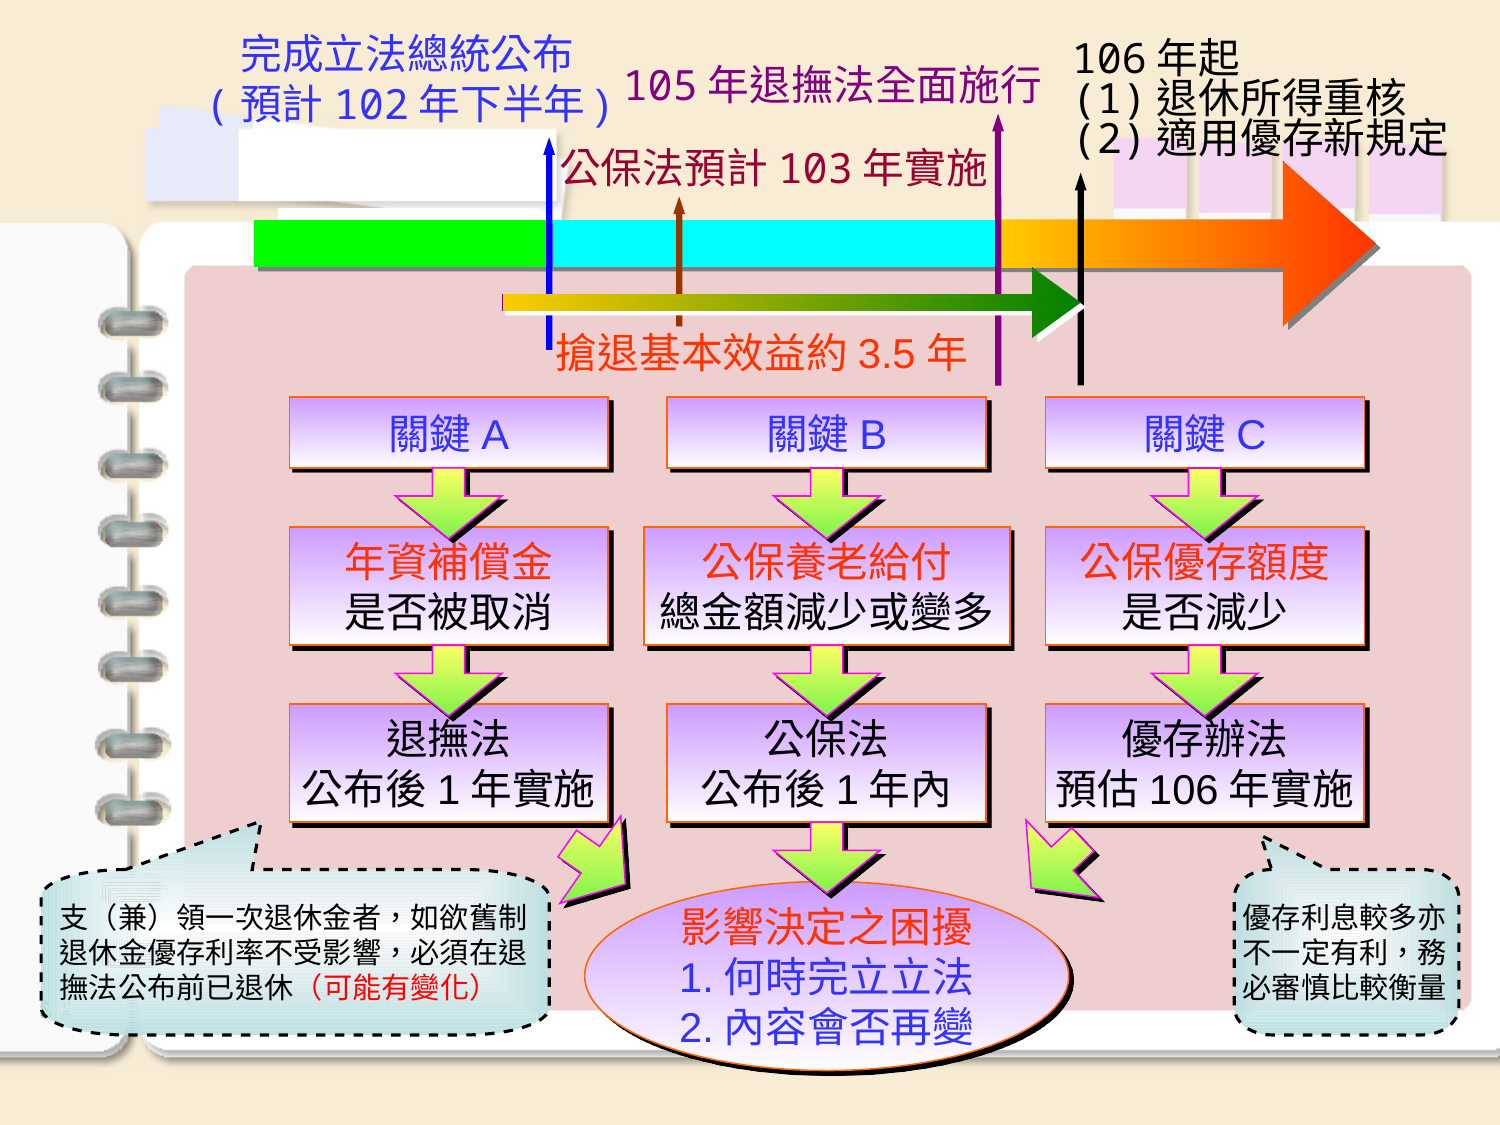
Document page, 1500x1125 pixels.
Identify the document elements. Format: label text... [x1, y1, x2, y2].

text_box [395, 645, 502, 717]
text_box 完成立法總統公布 (預計102年下半年) [278, 19, 538, 137]
text_box 優存辦法 預估106年實施 [1045, 704, 1364, 822]
text_box 關鍵A [289, 397, 608, 468]
text_box 105年退撫法全面施行 [596, 55, 1069, 114]
text_box 106年起 (1)退休所得重核 (2)適用優存新規定 [1057, 19, 1435, 184]
text_box 搶退基本效益約3.5年 [549, 318, 974, 385]
text_box 公保法預計103年實施 [550, 137, 994, 196]
text_box [254, 208, 546, 267]
text_box [773, 822, 880, 894]
text_box [501, 219, 1081, 338]
text_box [1025, 820, 1099, 898]
text_box [553, 220, 676, 267]
text_box 年資補償金 是否被取消 [289, 527, 608, 645]
text_box 關鍵C [1046, 397, 1364, 468]
text_box 關鍵B [667, 397, 986, 468]
text_box [683, 220, 995, 267]
text_box [773, 645, 880, 717]
text_box [1151, 645, 1258, 717]
text_box 公保法預計103年實施 [1002, 137, 1010, 196]
text_box 支（兼）領一次退休金者，如欲舊制退休金優存利率不受影響，必須在退撫法公布前已退休（可能有變化） [41, 821, 550, 1035]
text_box 公保法 公布後1年內 [667, 704, 986, 822]
text_box 公保法預計103年實施 [537, 137, 548, 196]
text_box 公保優存額度 是否減少 [1046, 527, 1364, 645]
text_box [1151, 467, 1258, 539]
text_box 影響決定之困擾 1.何時完立立法 2.內容會否再變 [584, 881, 1069, 1071]
text_box 公保養老給付 總金額減少或變多 [644, 527, 1010, 645]
text_box 優存利息較多亦不一定有利，務必審慎比較衡量 [1234, 835, 1459, 1035]
text_box 退撫法 公布後1年實施 [289, 704, 608, 822]
text_box [395, 467, 502, 539]
text_box [558, 816, 626, 904]
text_box [1084, 160, 1377, 327]
text_box [773, 467, 880, 539]
